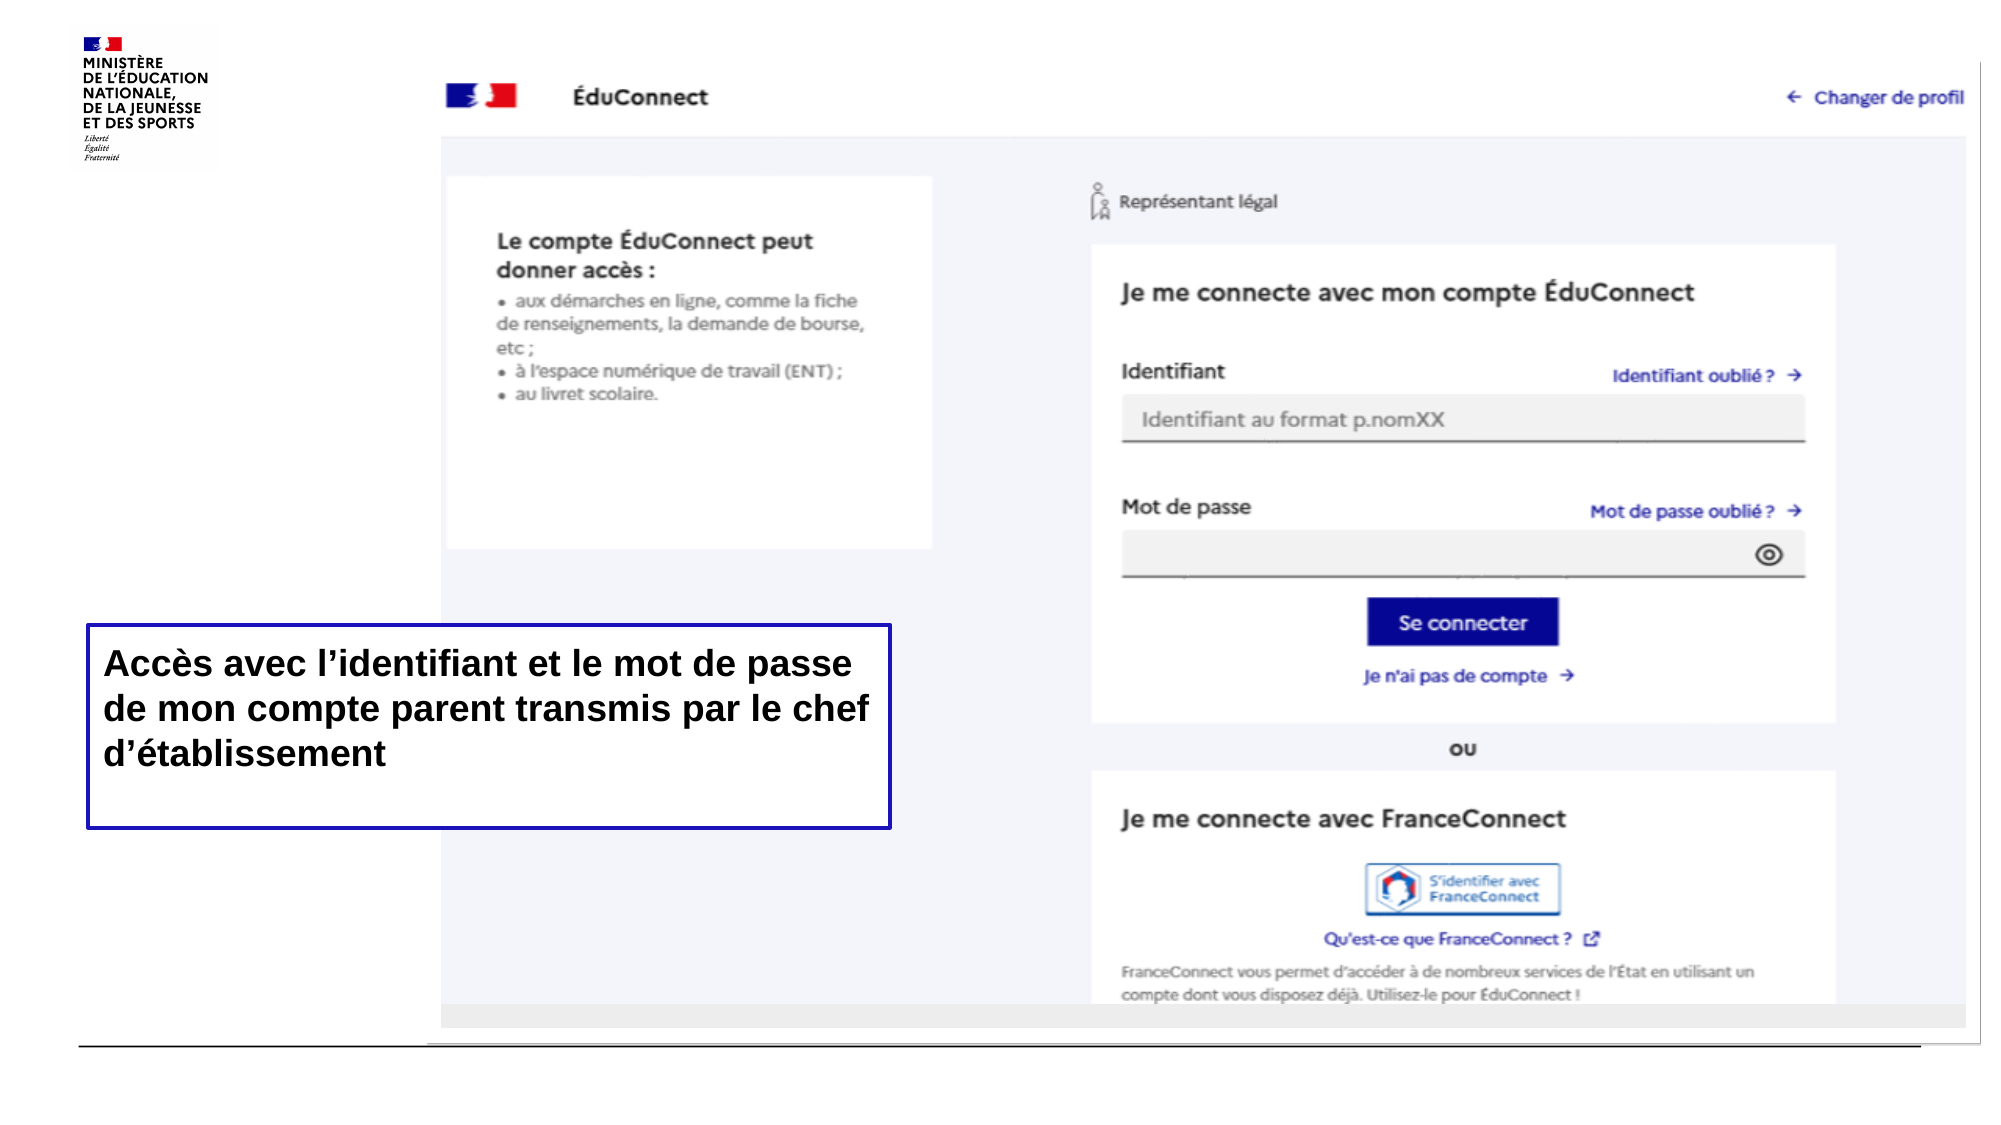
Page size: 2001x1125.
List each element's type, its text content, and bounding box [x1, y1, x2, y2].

picture [70, 23, 221, 174]
text_box Accès avec l’identifiant et le mot de passe de mon compte parent transmis par le chef d’établissement [88, 624, 890, 828]
text_box [55, 801, 426, 878]
picture [440, 73, 1966, 1029]
